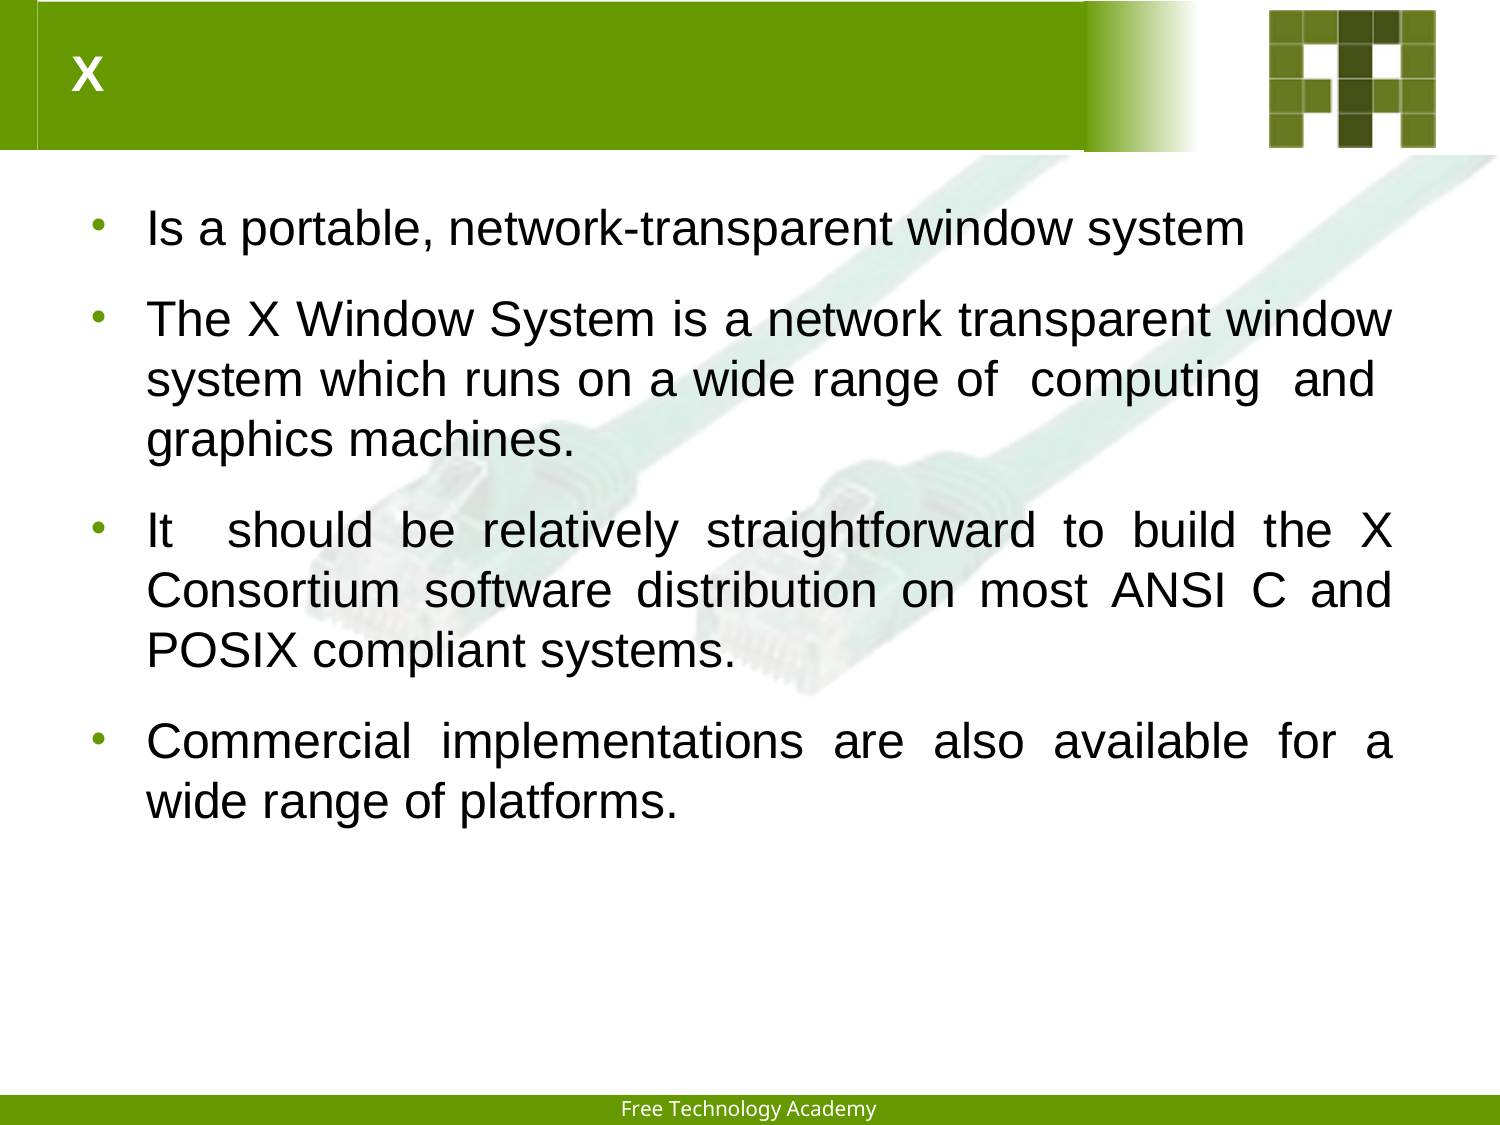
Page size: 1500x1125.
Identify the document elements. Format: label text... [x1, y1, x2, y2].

picture [1269, 10, 1436, 148]
list Is a portable, network-transparent window system The X Window System is a network transparent window system which runs on a wide range of computing and graphics machines. It should be relatively straightforward to build the X Consortium software distribution on most ANSI C and POSIX compliant systems. Commercial implementations are also available for a wide range of platforms. [75, 187, 1426, 1052]
title X [56, 1, 1107, 152]
